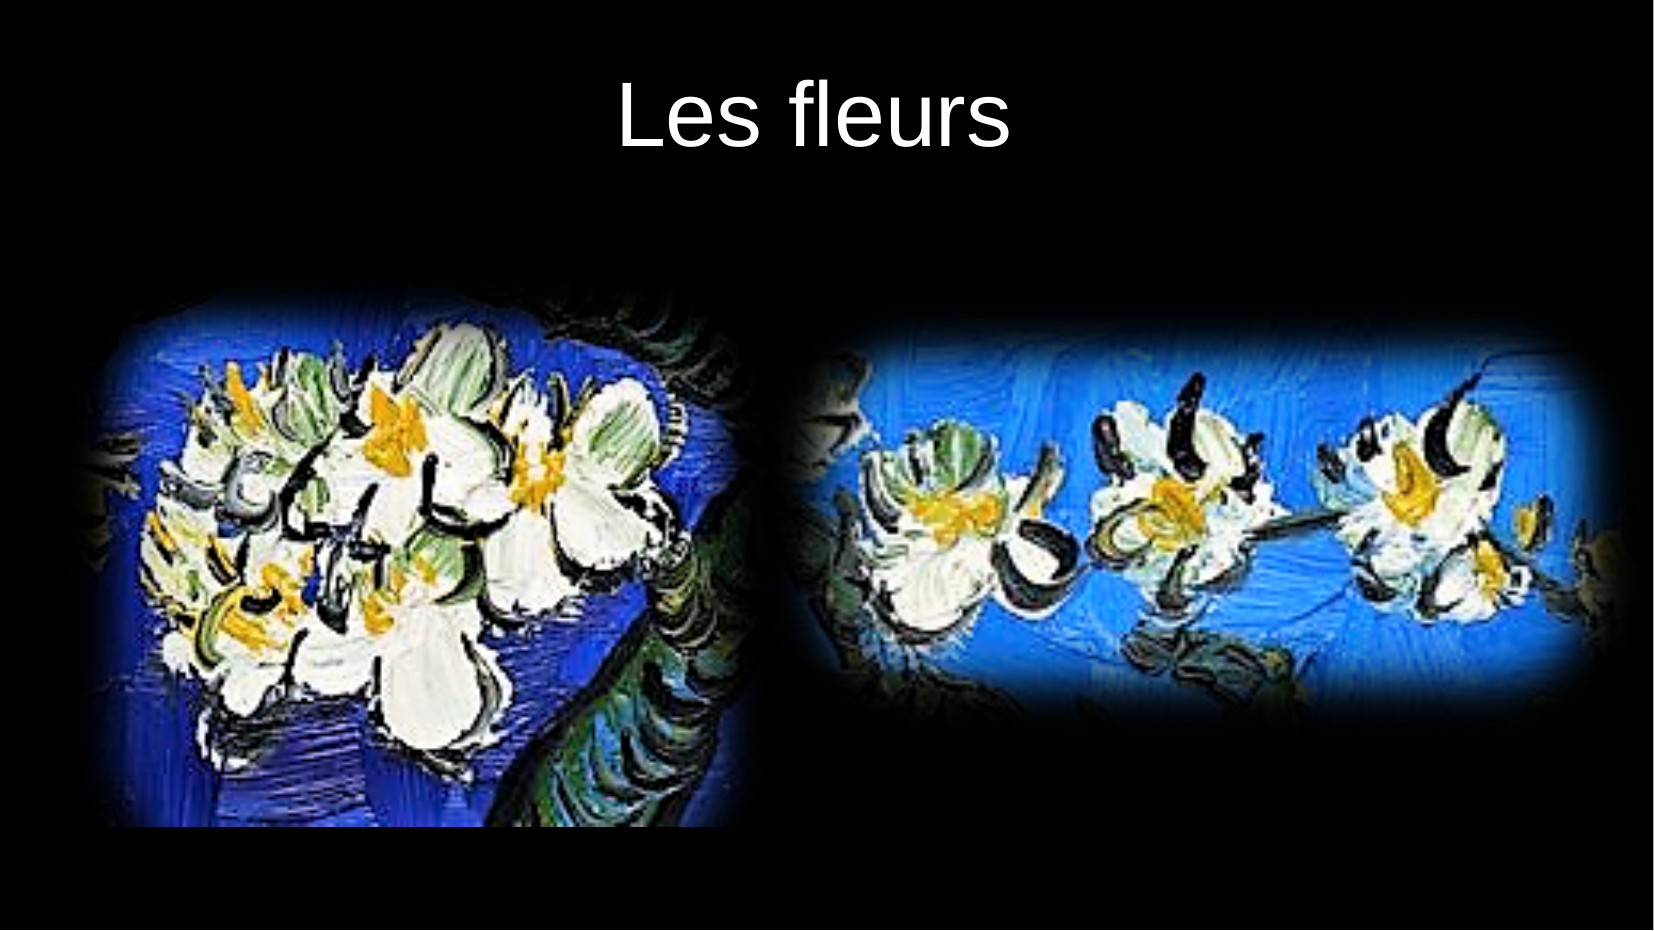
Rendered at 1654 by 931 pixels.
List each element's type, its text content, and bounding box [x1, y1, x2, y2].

title Les fleurs [82, 37, 1571, 193]
picture [43, 248, 1654, 827]
